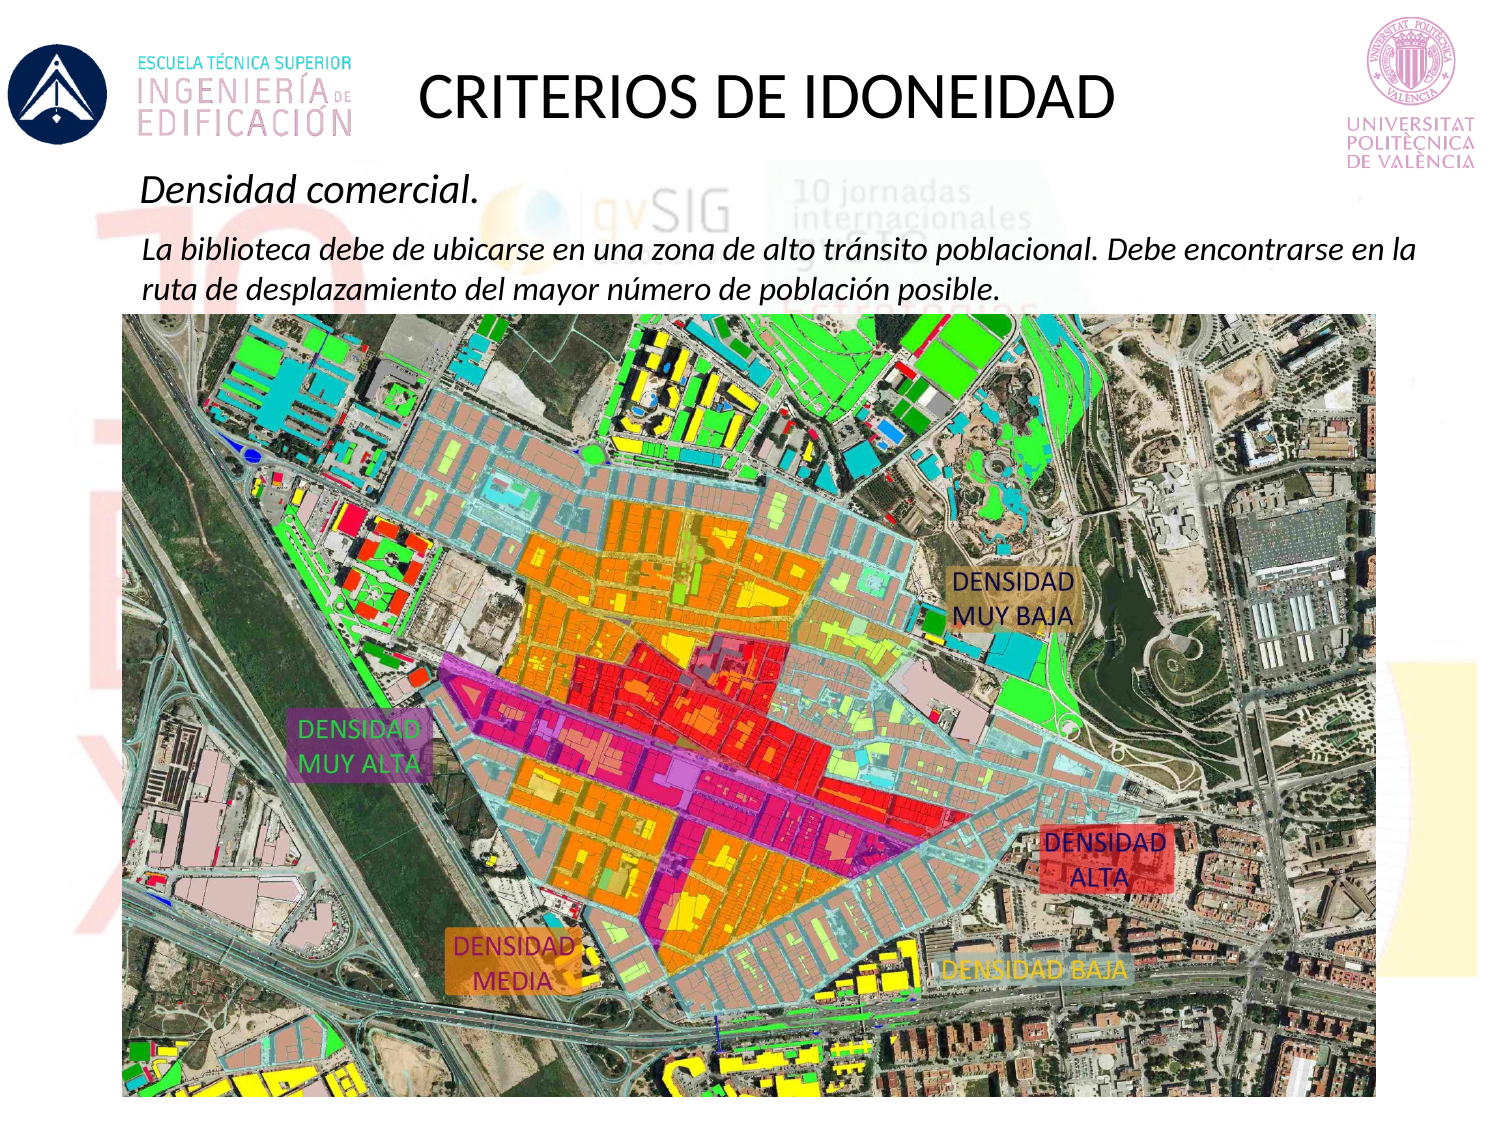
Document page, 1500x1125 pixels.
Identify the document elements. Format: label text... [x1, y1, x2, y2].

text_box La biblioteca debe de ubicarse en una zona de alto tránsito poblacional. Debe encontrarse en la ruta de desplazamiento del mayor número de población posible. [52, 219, 1447, 355]
text_box CRITERIOS DE IDONEIDAD [288, 44, 1248, 140]
picture [0, 0, 1491, 1125]
text_box Densidad comercial. [51, 154, 1447, 219]
